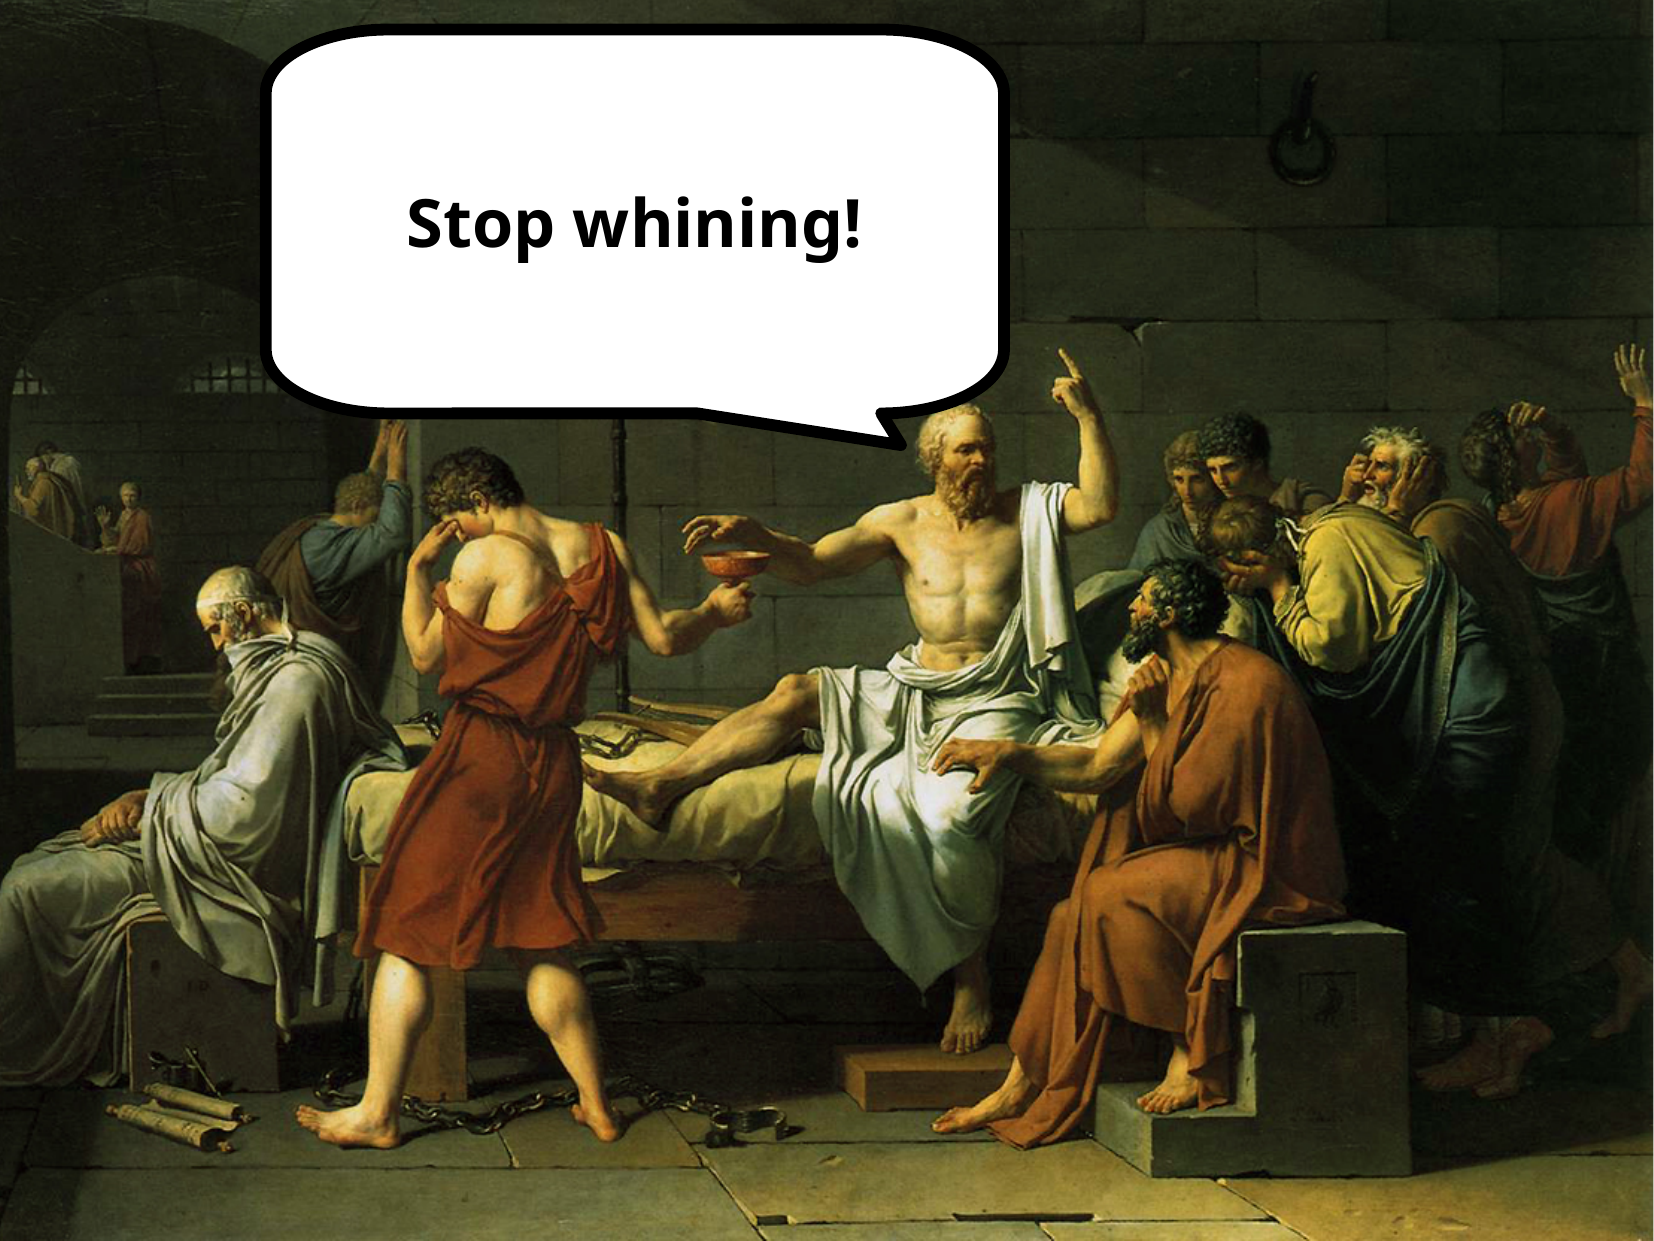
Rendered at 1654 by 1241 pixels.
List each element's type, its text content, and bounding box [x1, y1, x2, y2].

text_box Stop whining! [265, 29, 1004, 446]
picture [0, 0, 1654, 1241]
